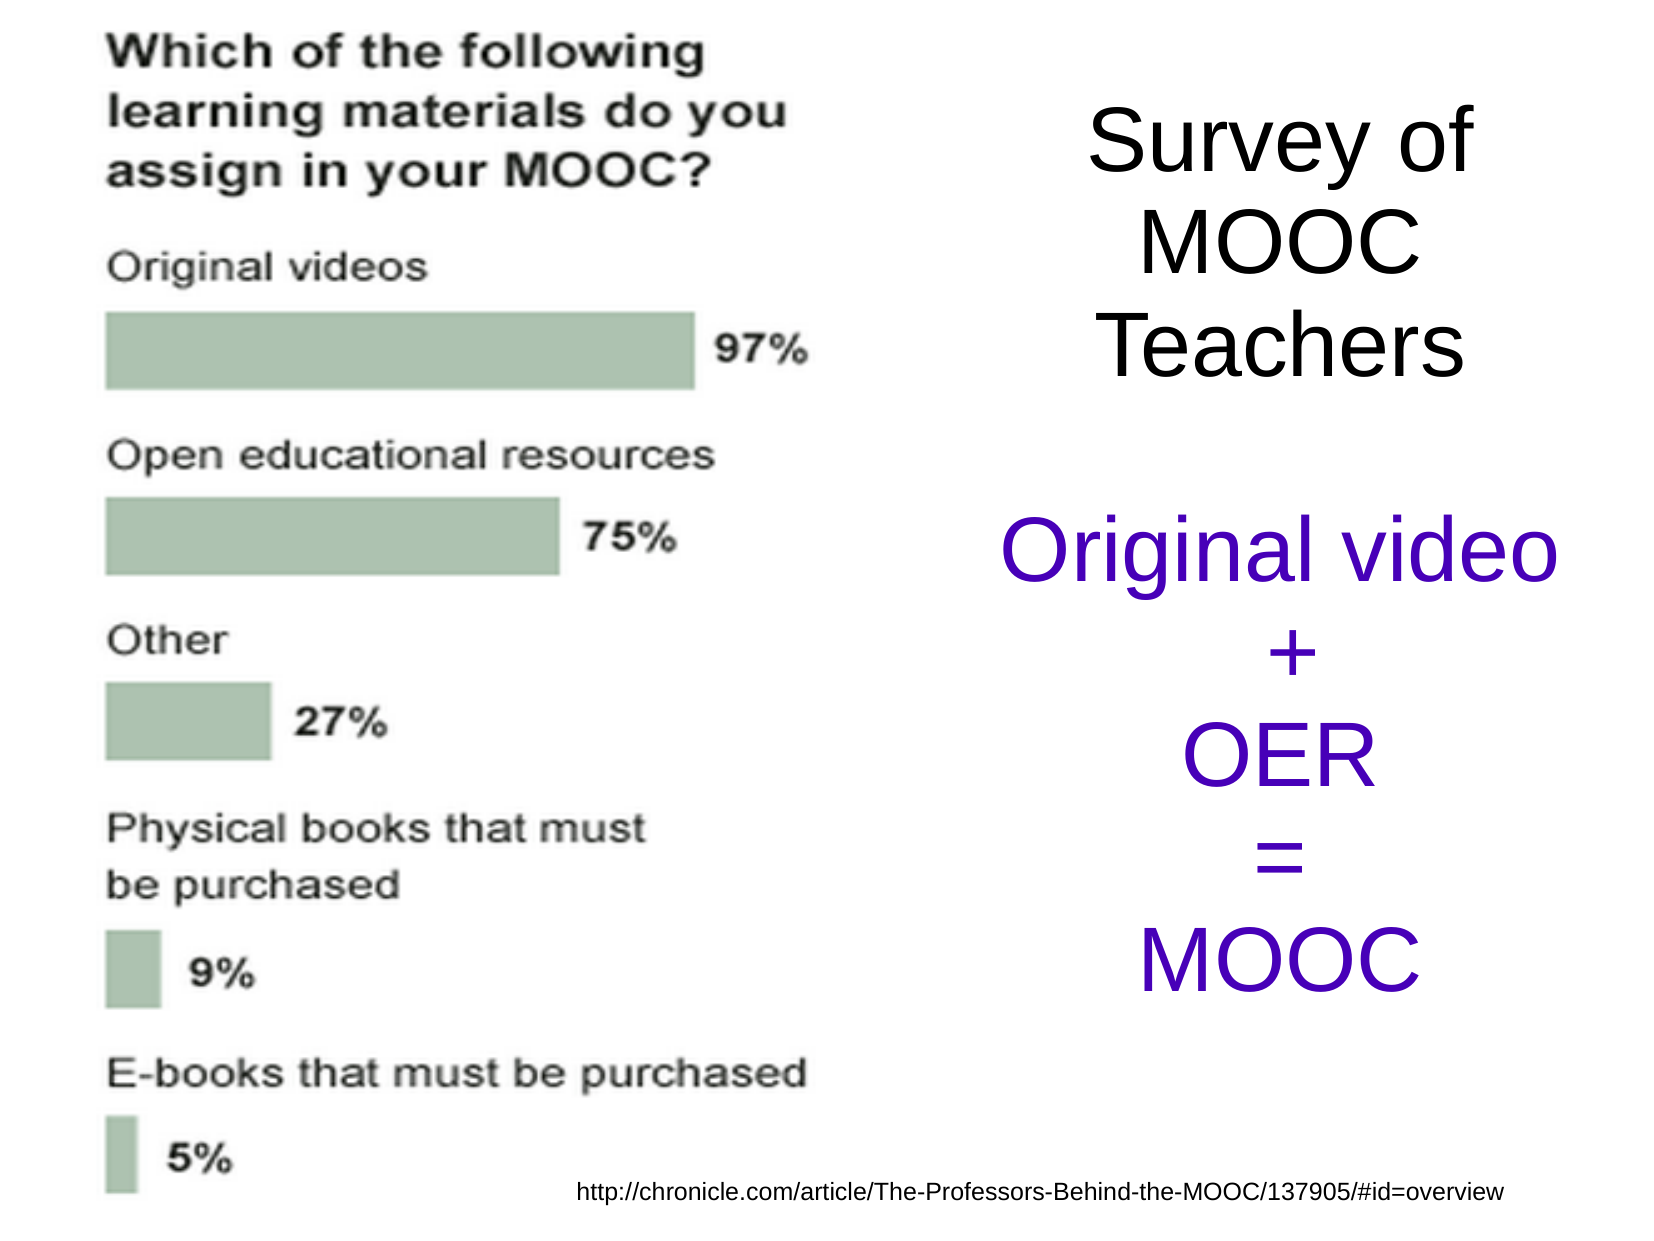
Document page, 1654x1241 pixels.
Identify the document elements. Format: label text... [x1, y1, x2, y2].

text_box http://chronicle.com/article/The-Professors-Behind-the-MOOC/137905/#id=overview [561, 1170, 1522, 1213]
picture [45, 29, 886, 1216]
title Survey of MOOC Teachers Original video + OER = MOOC [990, 49, 1571, 1051]
